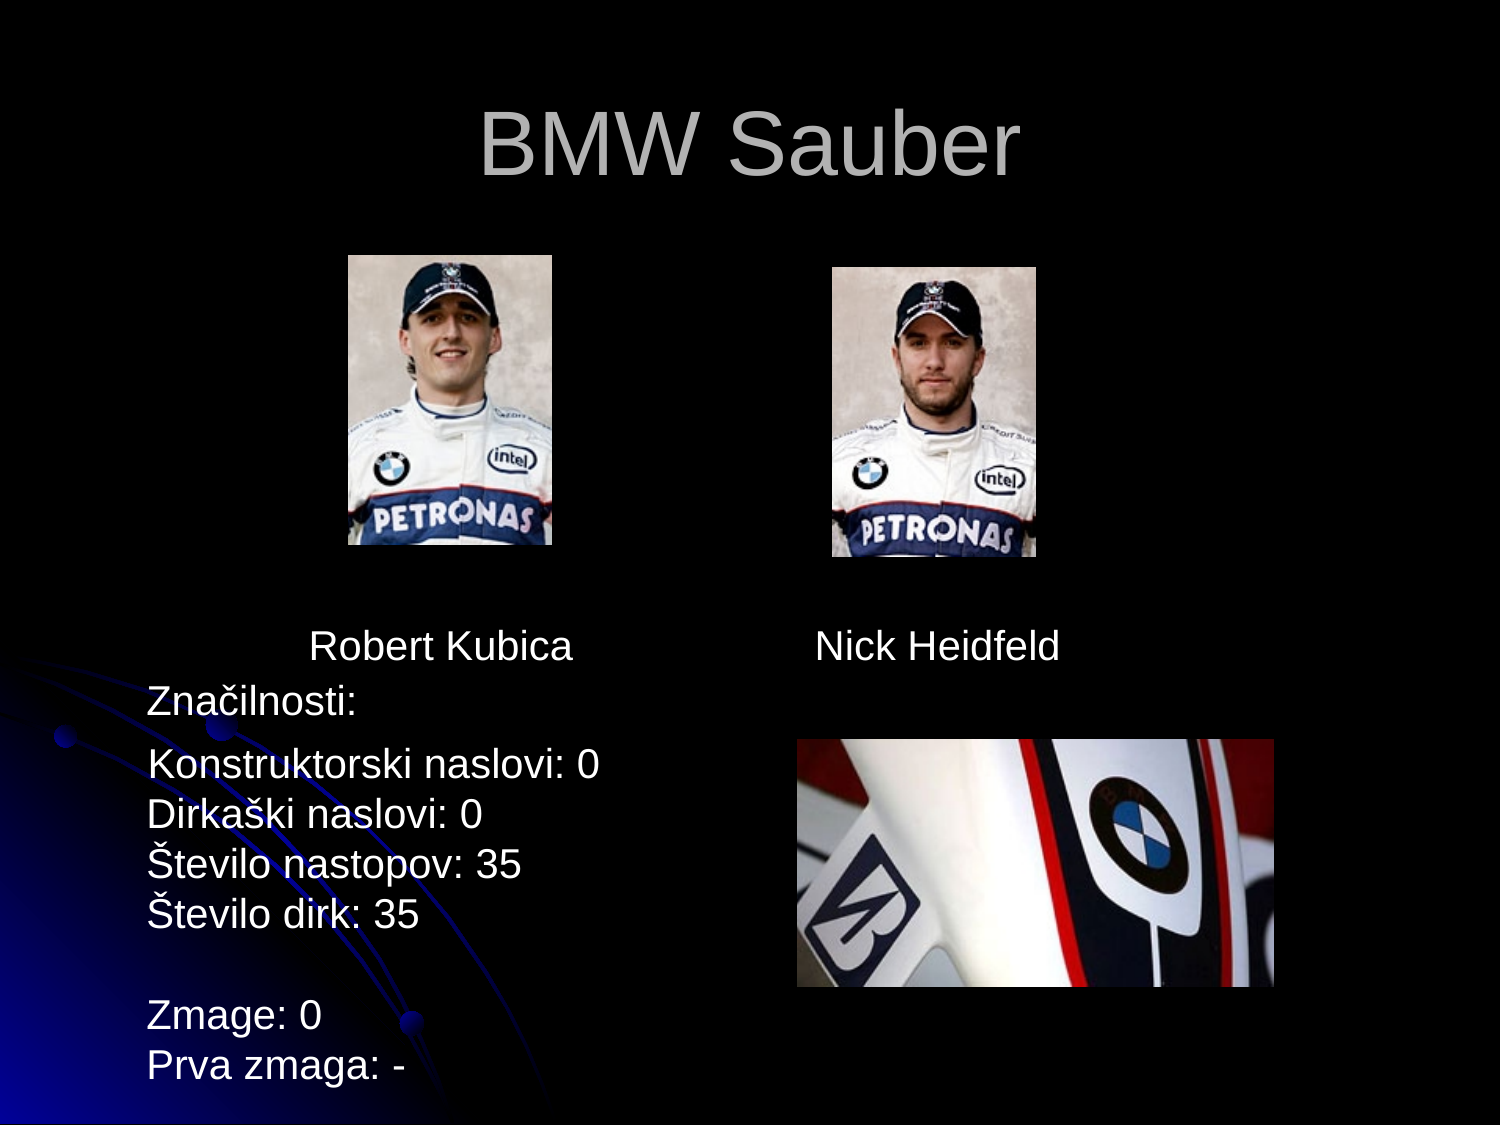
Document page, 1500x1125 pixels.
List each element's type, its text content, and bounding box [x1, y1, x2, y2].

picture [348, 255, 552, 545]
title BMW Sauber [75, 45, 1425, 233]
picture [797, 739, 1274, 987]
picture [832, 267, 1036, 557]
list Robert Kubica Nick Heidfeld Značilnosti: Konstruktorski naslovi: 0 Dirkaški naslovi: 0 Število nastopov: 35 Število dirk: 35 Zmage: 0 Prva zmaga: - [75, 586, 1425, 1006]
